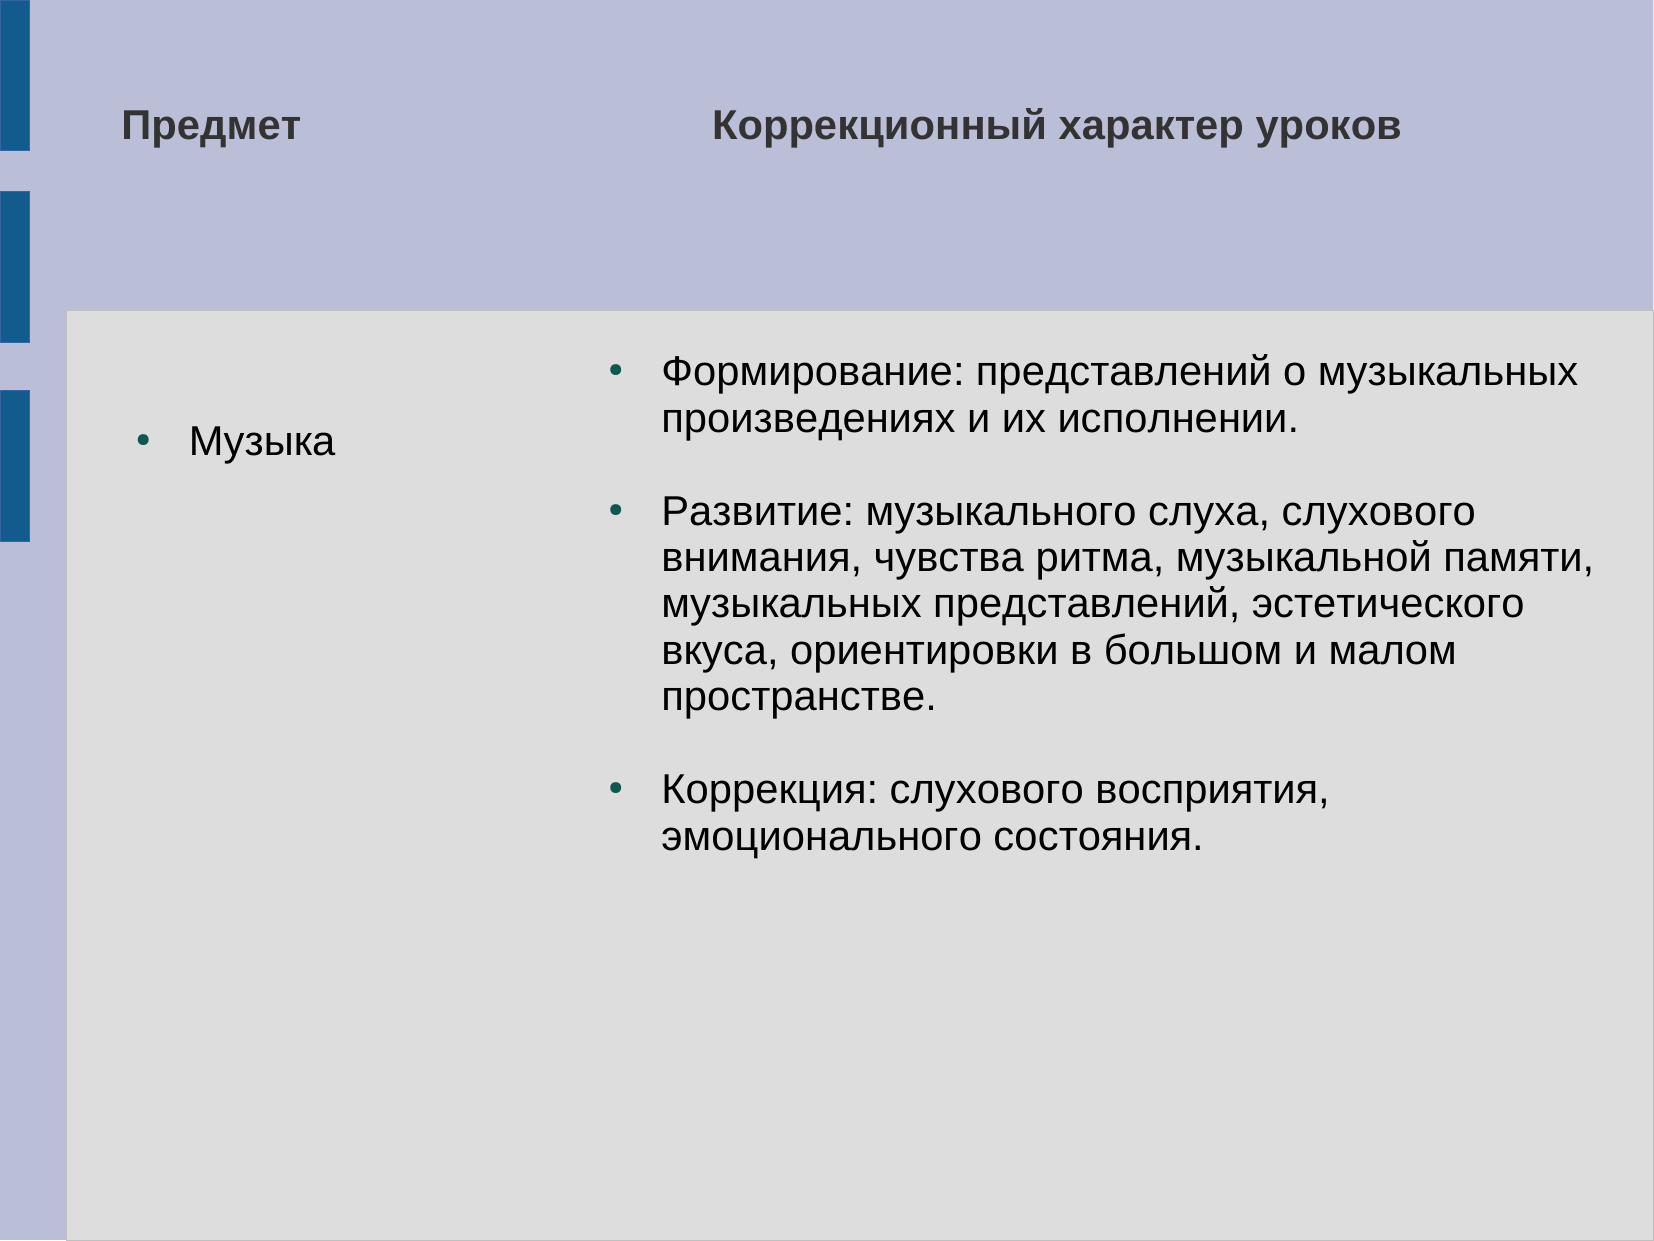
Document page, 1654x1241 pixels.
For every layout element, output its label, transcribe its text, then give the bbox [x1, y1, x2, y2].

list Формирование: представлений о музыкальных произведениях и их исполнении. Развитие: музыкального слуха, слухового внимания, чувства ритма, музыкальной памяти, музыкальных представлений, эстетического вкуса, ориентировки в большом и малом пространстве. Коррекция: слухового восприятия, эмоционального состояния. [590, 347, 1625, 1152]
list Музыка [118, 324, 532, 1144]
title Предмет Коррекционный характер уроков [121, 96, 1534, 199]
